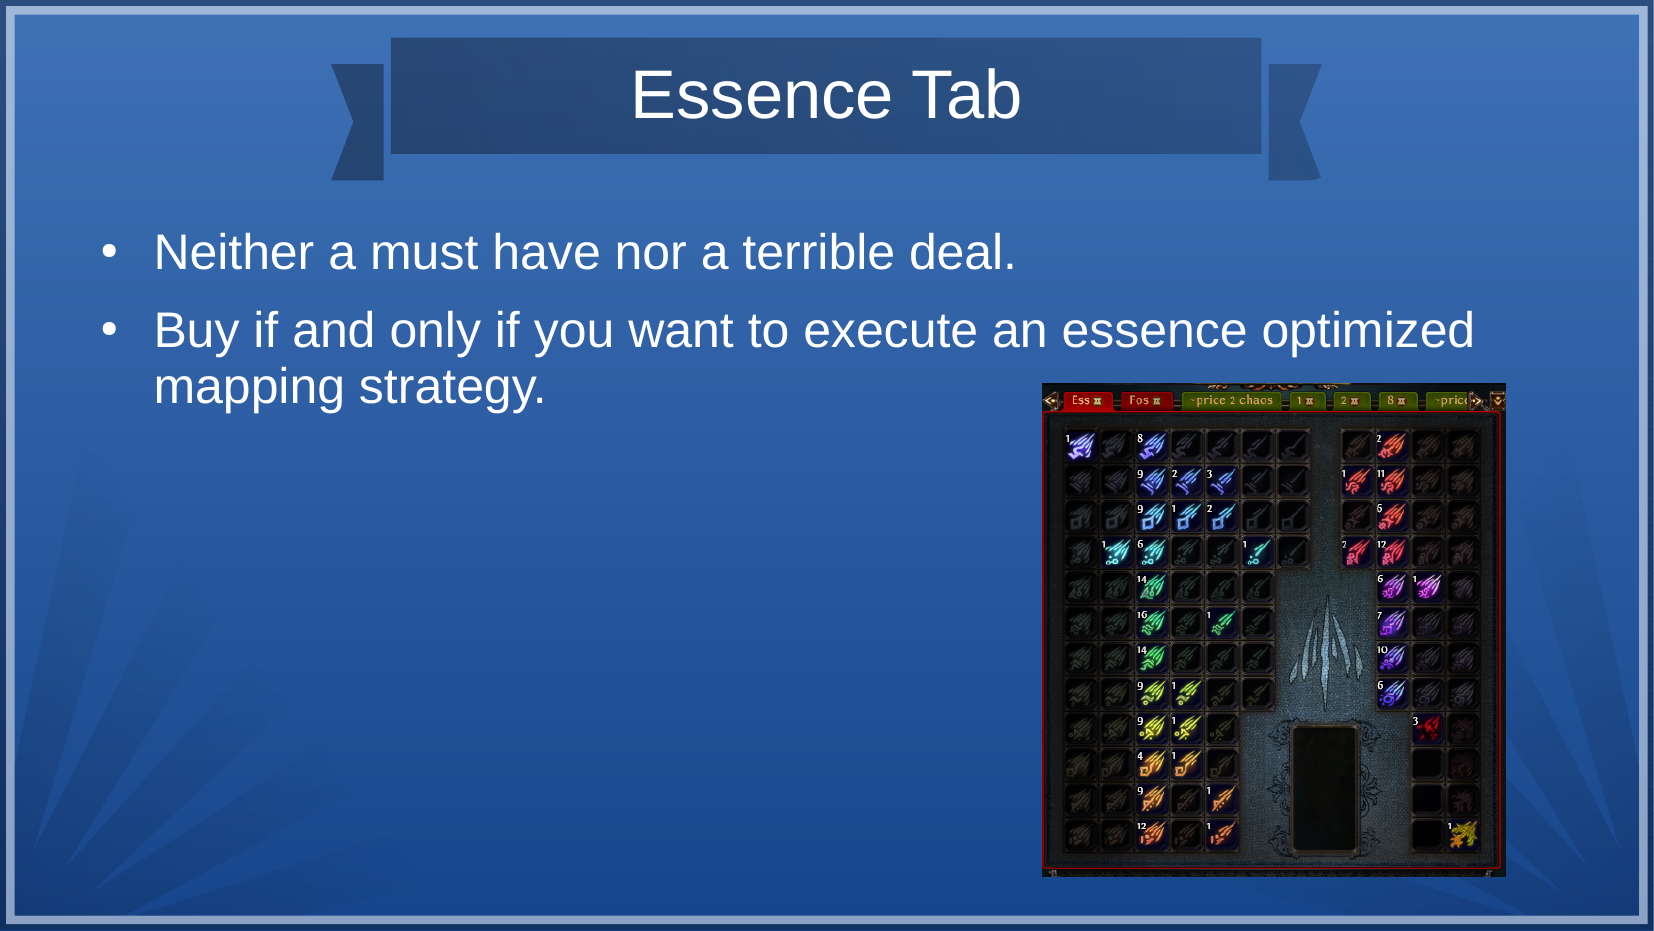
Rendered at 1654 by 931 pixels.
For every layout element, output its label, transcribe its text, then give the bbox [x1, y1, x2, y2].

title Essence Tab [389, 35, 1264, 154]
picture [1042, 383, 1506, 877]
list Neither a must have nor a terrible deal. Buy if and only if you want to execute an essence optimized mapping strategy. [82, 224, 1571, 848]
